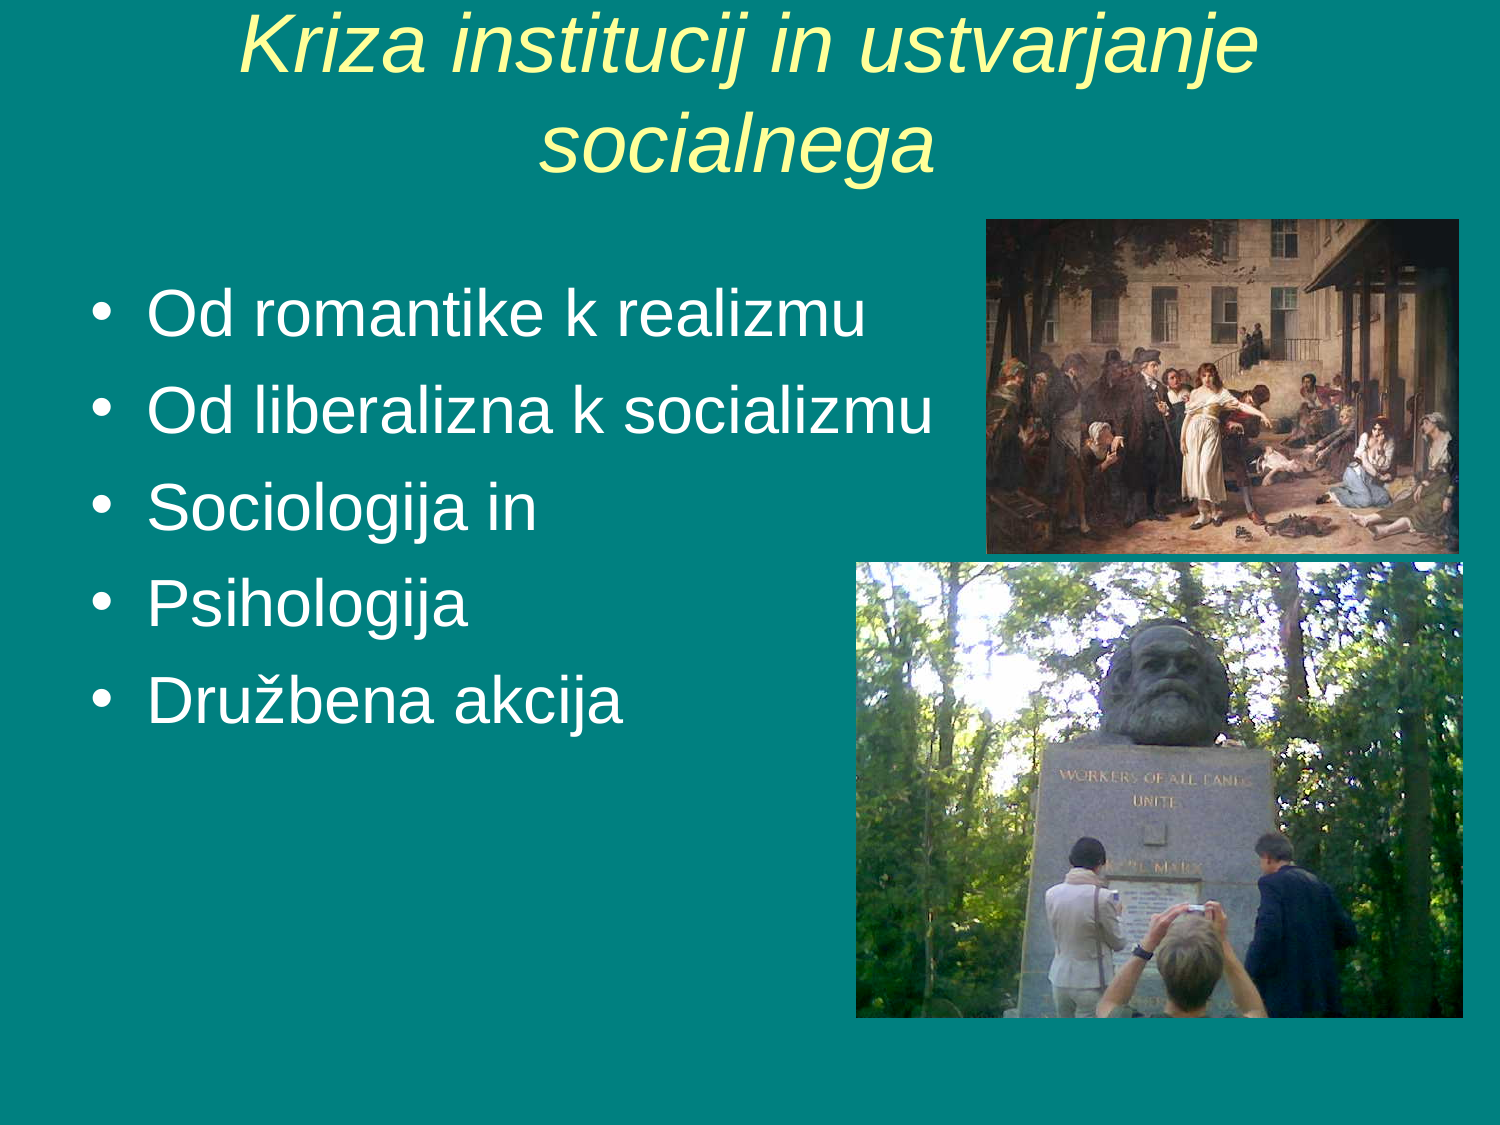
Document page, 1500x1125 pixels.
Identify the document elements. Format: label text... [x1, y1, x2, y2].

list Od romantike k realizmu Od liberalizna k socializmu Sociologija in Psihologija Družbena akcija [75, 262, 1426, 1006]
picture [986, 219, 1459, 554]
picture [856, 562, 1463, 1018]
title Kriza institucij in ustvarjanje socialnega [75, 0, 1426, 262]
